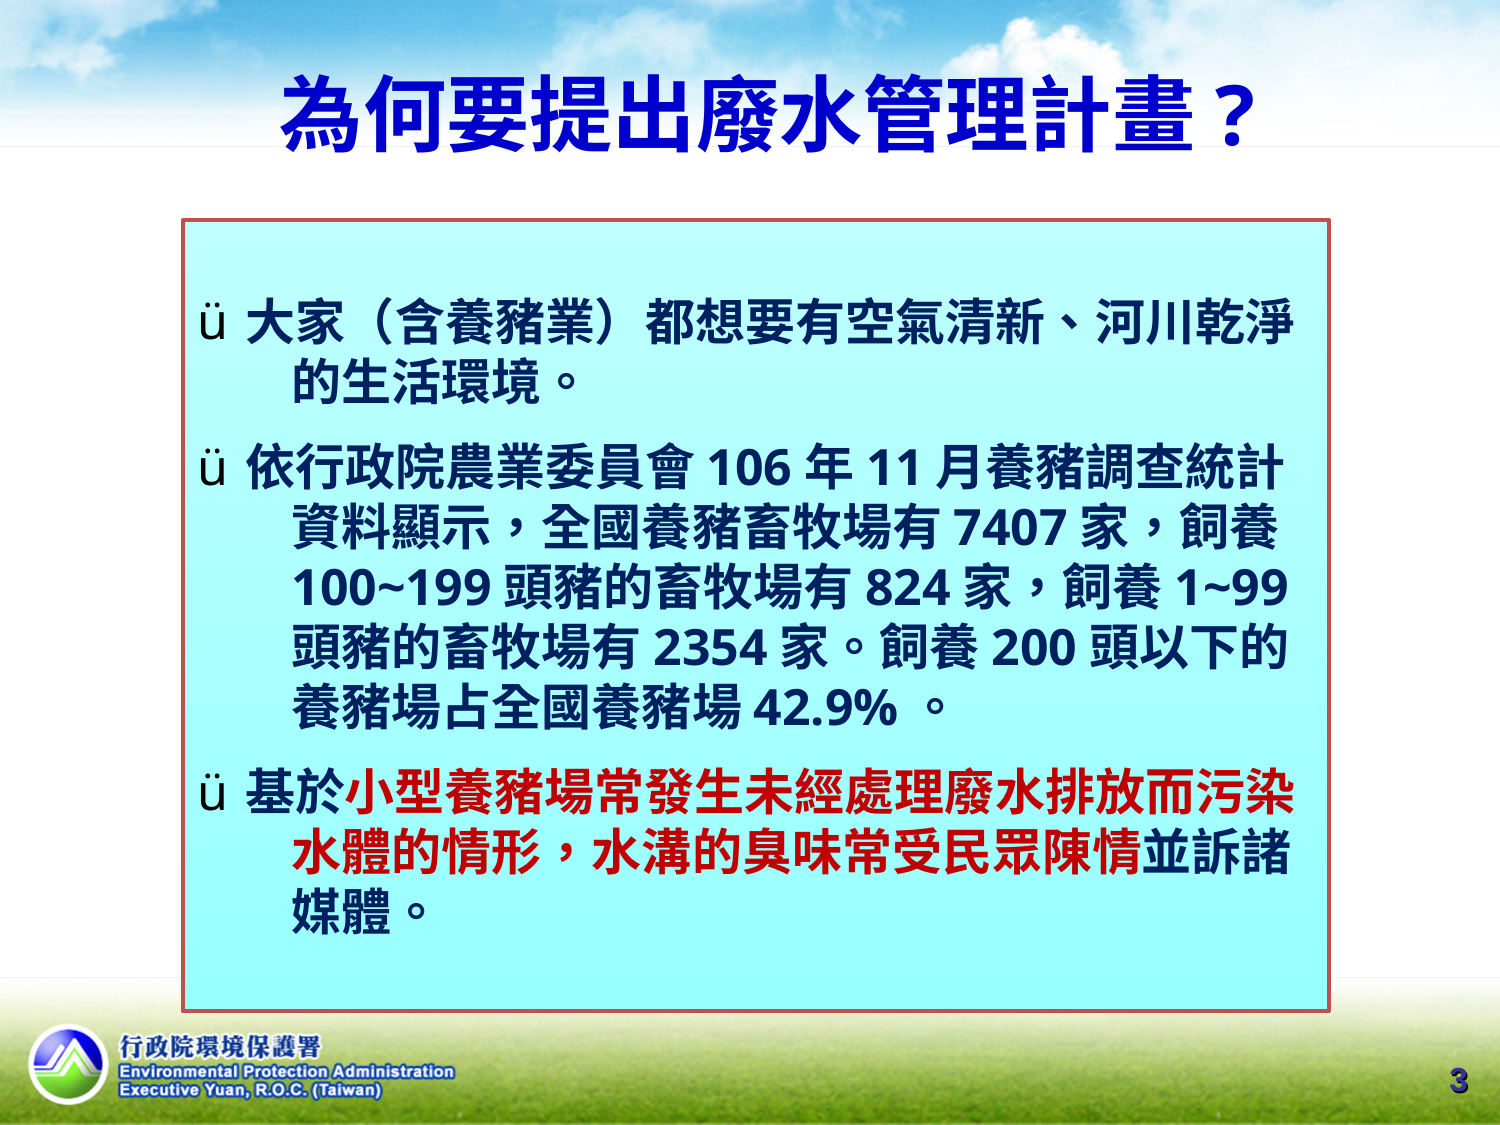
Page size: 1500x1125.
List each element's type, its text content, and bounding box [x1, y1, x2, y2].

text_box 為何要提出廢水管理計畫? [253, 54, 1282, 171]
text_box 大家（含養豬業）都想要有空氣清新、河川乾淨的生活環境。 依行政院農業委員會106年11月養豬調查統計資料顯示，全國養豬畜牧場有7407家，飼養100~199頭豬的畜牧場有824家，飼養1~99頭豬的畜牧場有2354家。飼養200頭以下的養豬場占全國養豬場42.9%。 基於小型養豬場常發生未經處理廢水排放而污染水體的情形，水溝的臭味常受民眾陳情並訴諸 媒體。 [183, 219, 1329, 1012]
